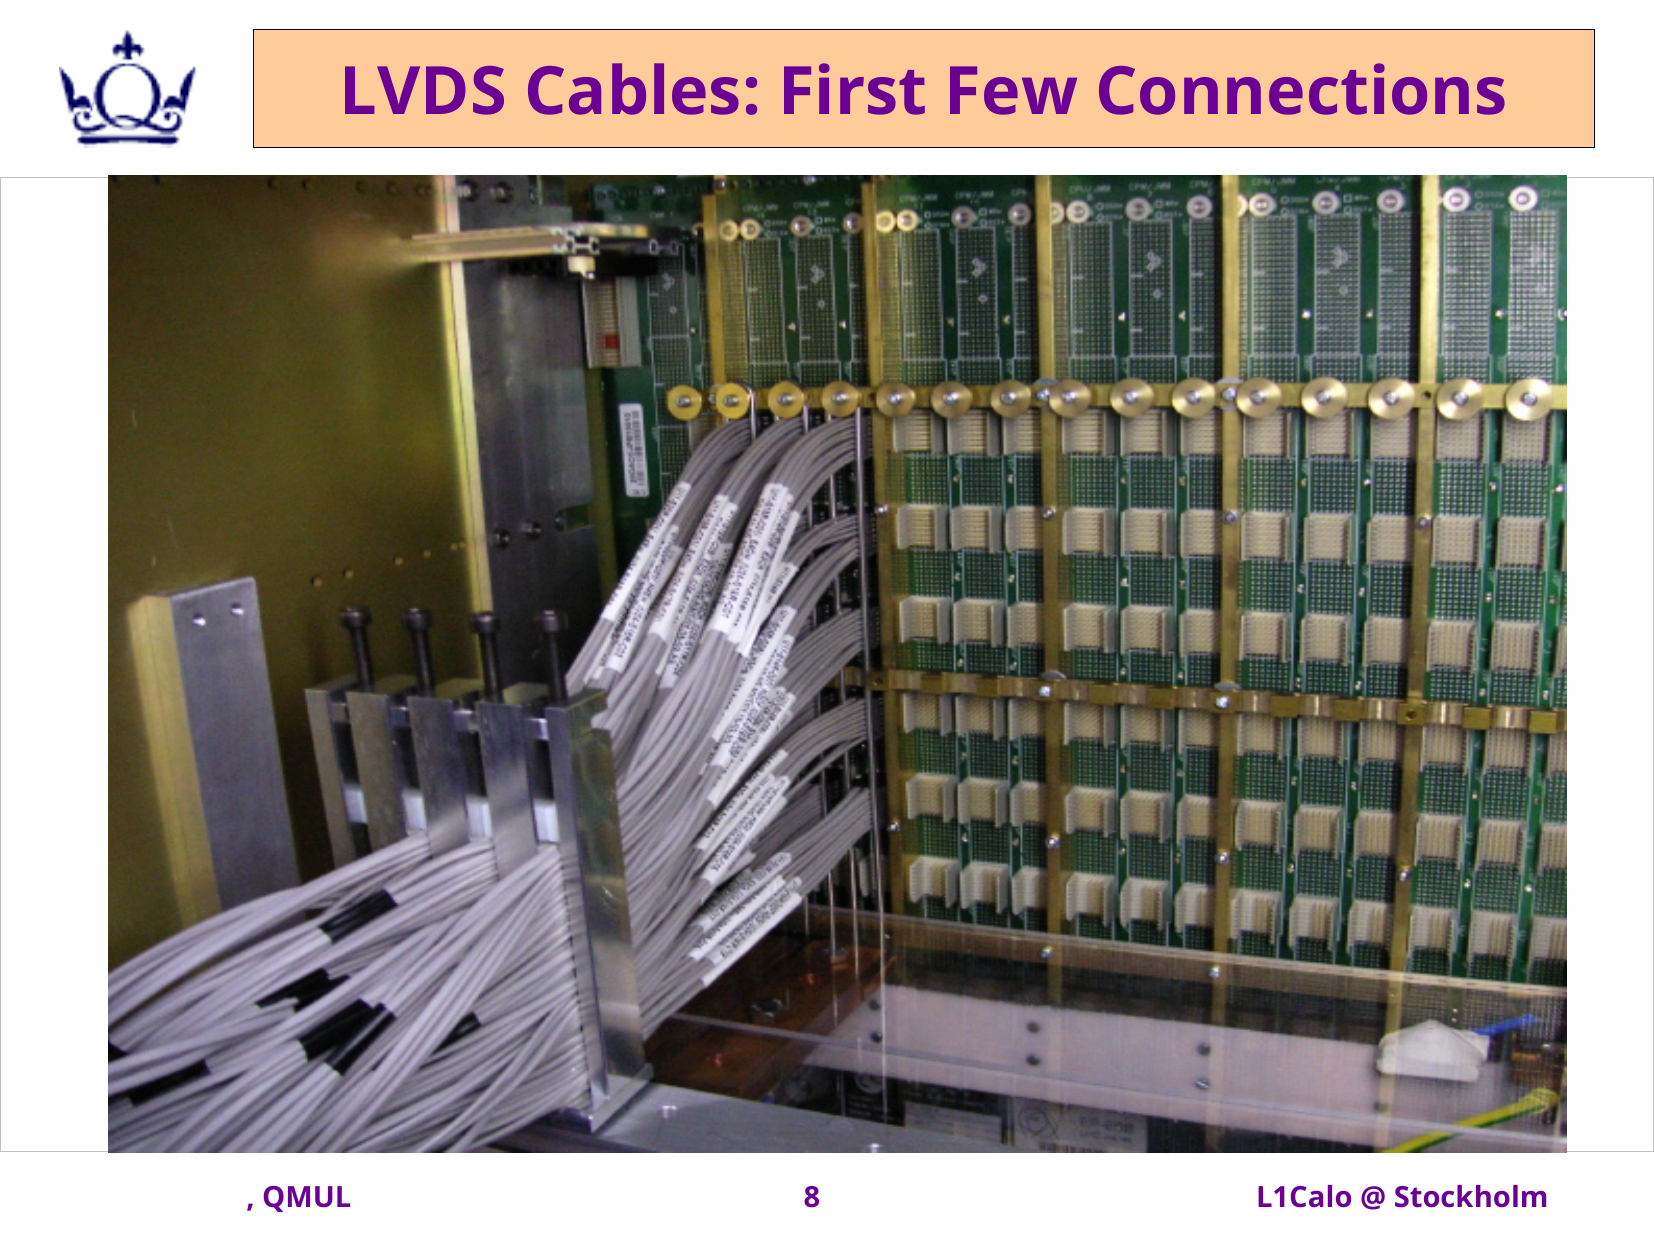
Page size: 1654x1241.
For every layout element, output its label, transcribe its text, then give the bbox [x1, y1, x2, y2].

title LVDS Cables: First Few Connections [253, 29, 1595, 148]
picture [59, 29, 200, 148]
picture [108, 175, 1567, 1153]
